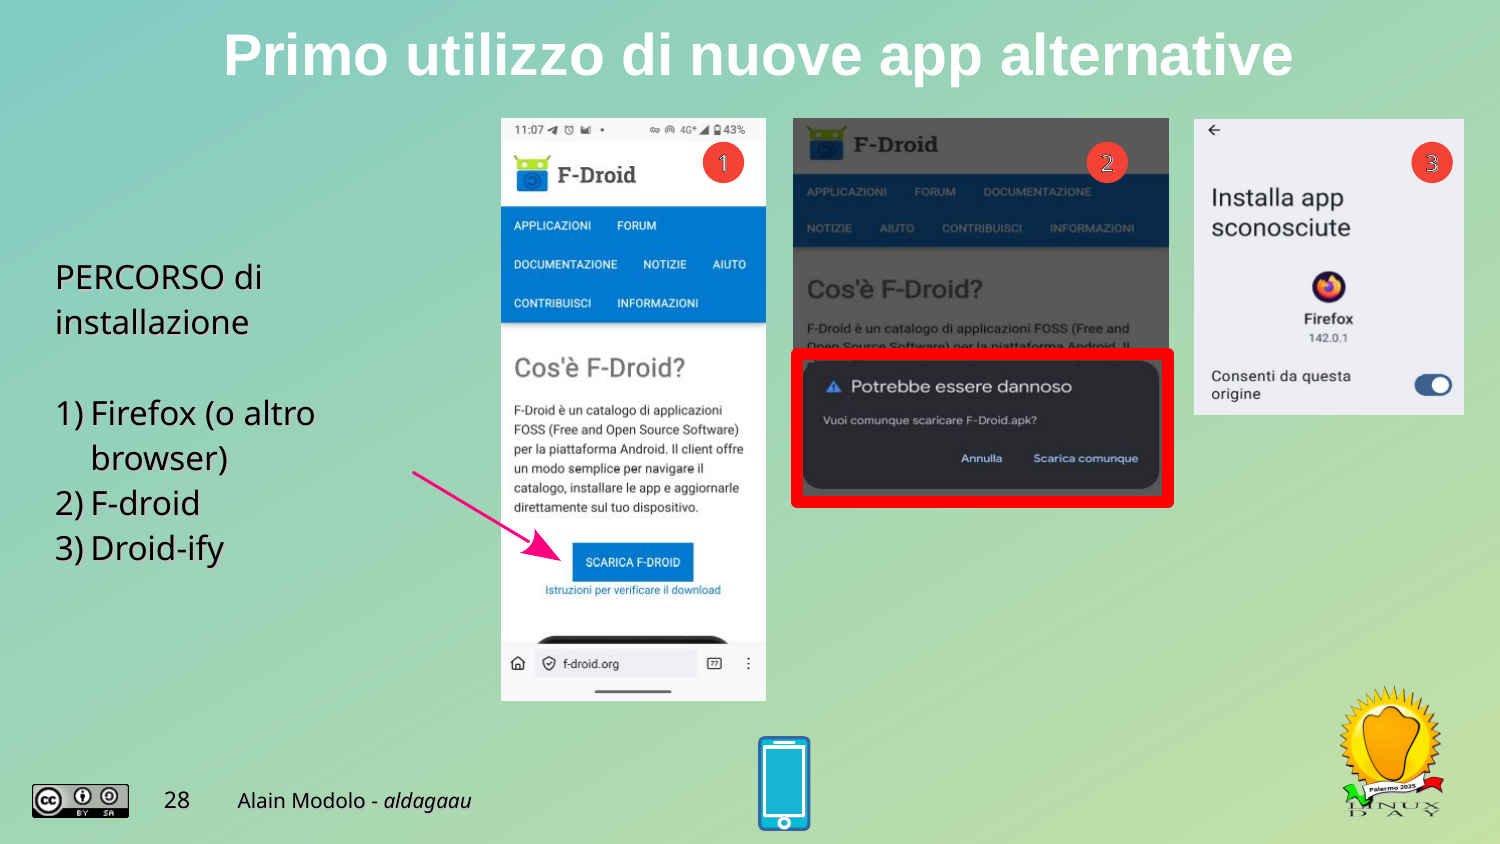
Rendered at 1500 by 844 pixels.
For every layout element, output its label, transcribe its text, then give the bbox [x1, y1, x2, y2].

text_box 3 [1417, 147, 1447, 178]
text_box [759, 737, 809, 830]
title Primo utilizzo di nuove app alternative [114, 0, 1403, 112]
text_box PERCORSO di installazione Firefox (o altro browser) F-droid Droid-ify [40, 246, 475, 578]
picture [501, 118, 766, 701]
picture [1233, 670, 1500, 844]
picture [1194, 119, 1464, 415]
text_box 2 [1092, 147, 1123, 178]
text_box 1 [708, 147, 739, 178]
picture [32, 784, 129, 818]
picture [803, 360, 1162, 496]
picture [793, 118, 1169, 349]
